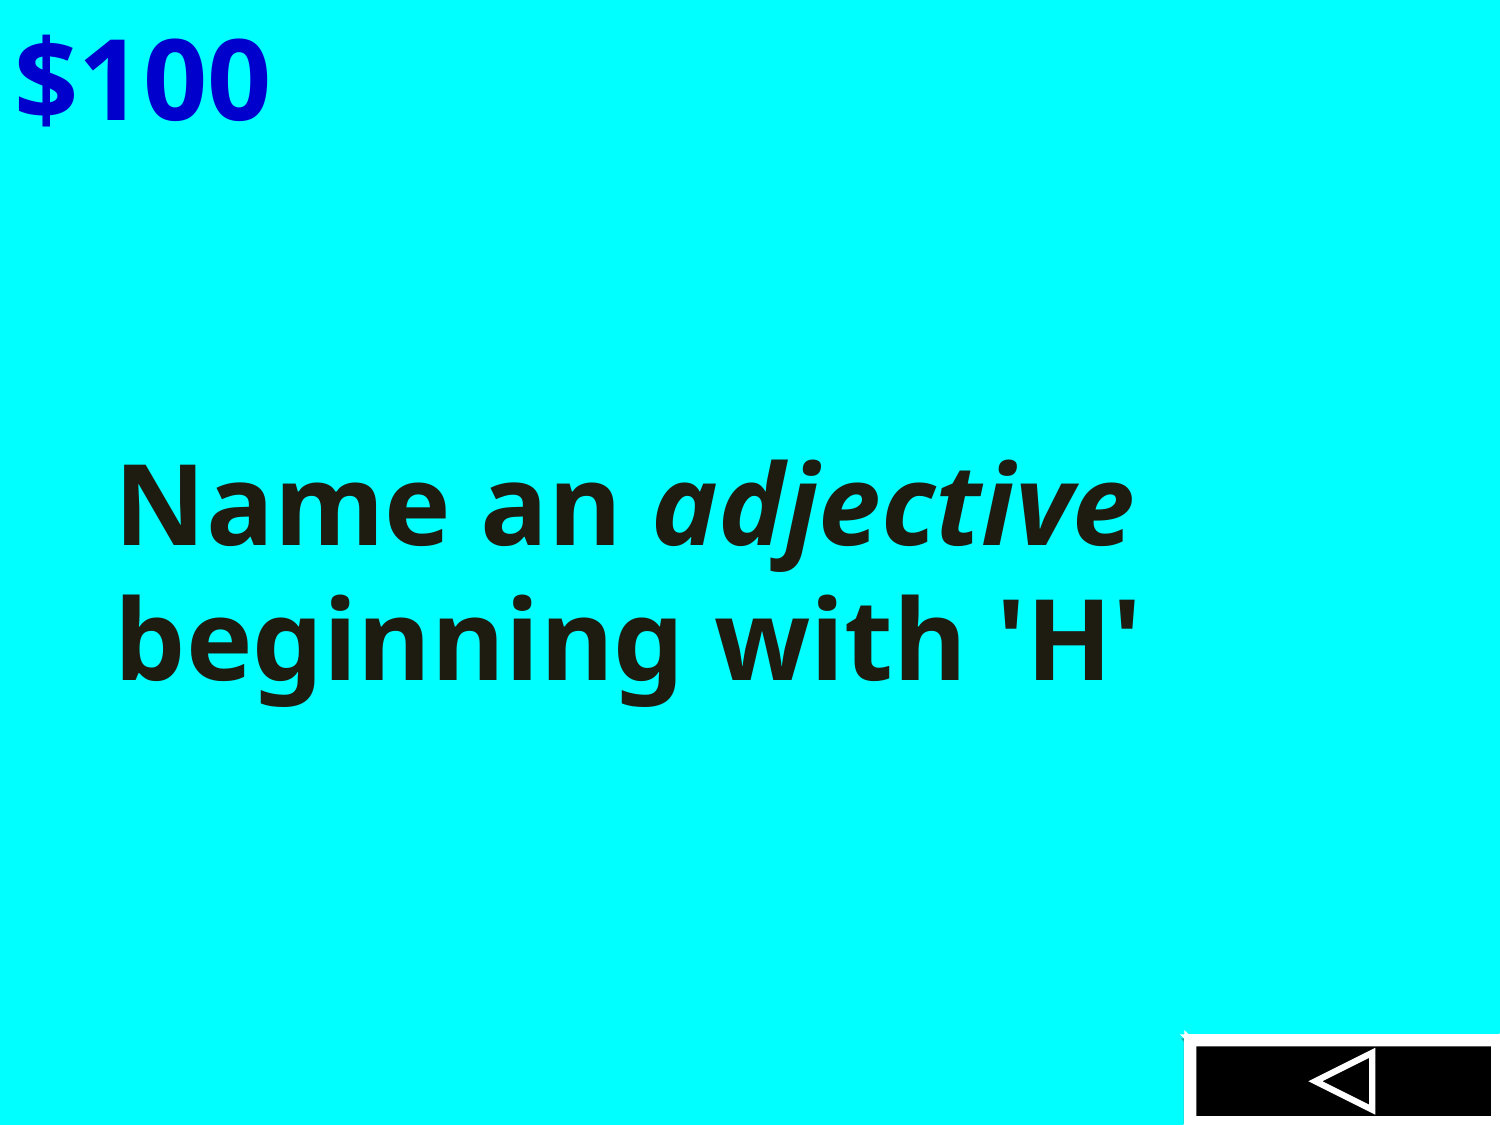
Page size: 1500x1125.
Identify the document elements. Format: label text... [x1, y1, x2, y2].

text_box [1189, 1037, 1500, 1125]
text_box $100 [0, 0, 1426, 151]
text_box Name an adjective beginning with 'H' [99, 424, 1500, 711]
